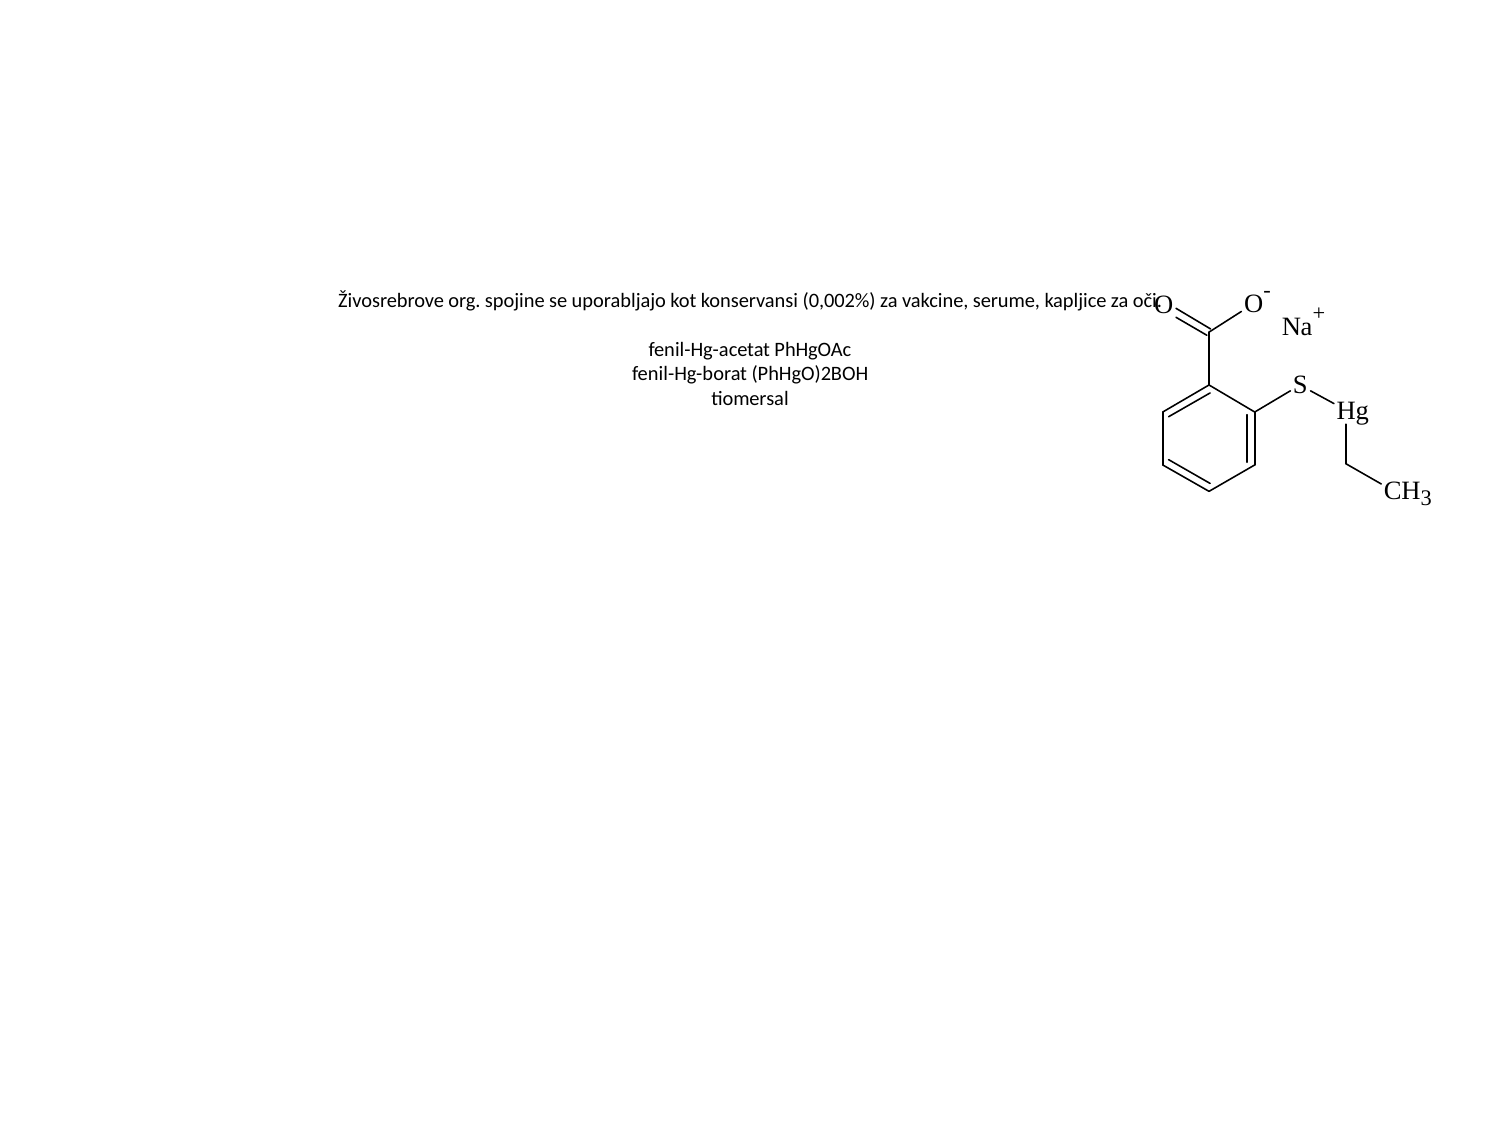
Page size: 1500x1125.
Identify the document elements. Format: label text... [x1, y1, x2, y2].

picture [1149, 277, 1434, 513]
chart [1151, 278, 1436, 515]
title Živosrebrove org. spojine se uporabljajo kot konservansi (0,002%) za vakcine, serume, kapljice za oči. fenil-Hg-acetat PhHgOAc fenil-Hg-borat (PhHgO)2BOH tiomersal [112, 278, 1149, 467]
